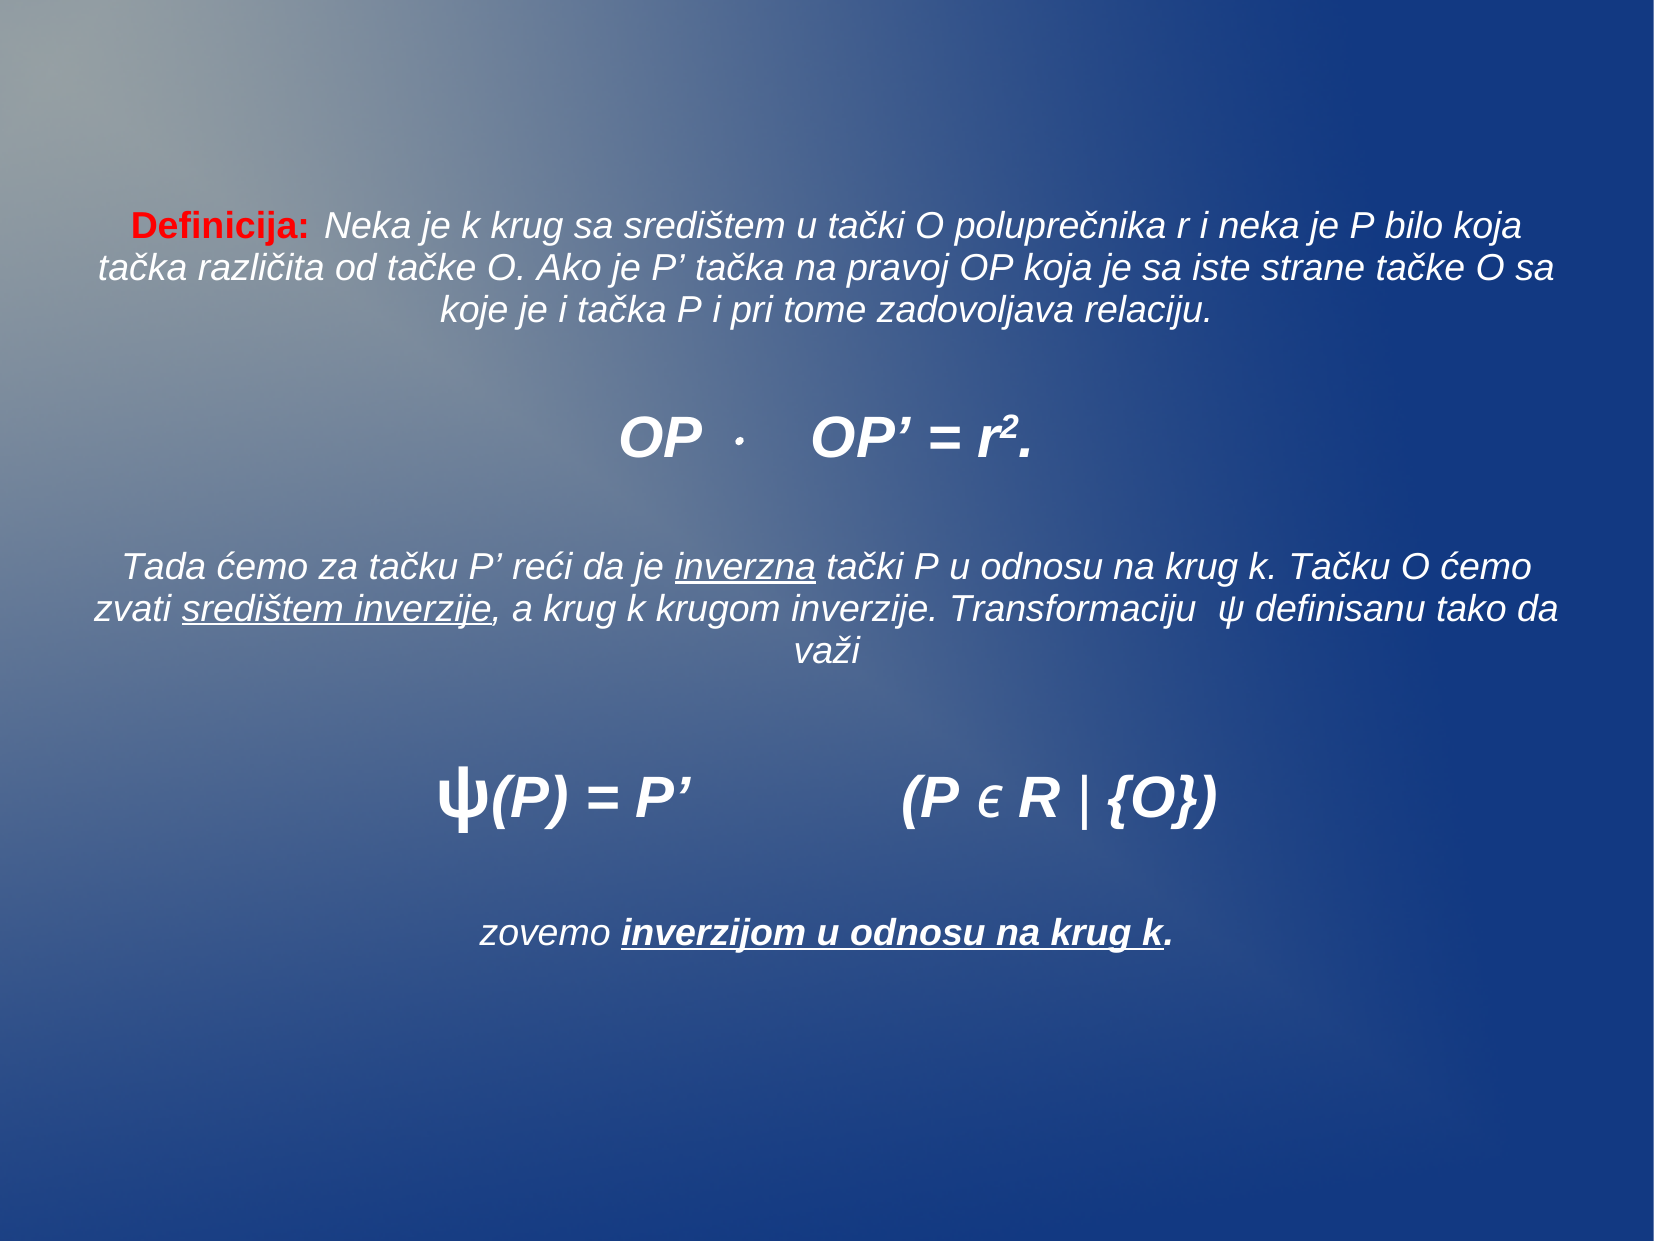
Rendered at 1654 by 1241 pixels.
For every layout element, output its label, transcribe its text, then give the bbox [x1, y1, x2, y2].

picture [0, 0, 1654, 1241]
subtitle Definicija: Neka je k krug sa središtem u tački O poluprečnika r i neka je P bilo koja tačka različita od tačke O. Ako je P’ tačka na pravoj OP koja je sa iste strane tačke O sa koje je i tačka P i pri tome zadovoljava relaciju. OP  OP’ = r2. Tada ćemo za tačku P’ reći da je inverzna tački P u odnosu na krug k. Tačku O ćemo zvati središtem inverzije, a krug k krugom inverzije. Transformaciju ψ definisanu tako da važi ψ(P) = P’ (P ϵ R | {O}) zovemo inverzijom u odnosu na krug k. [82, 49, 1571, 1109]
